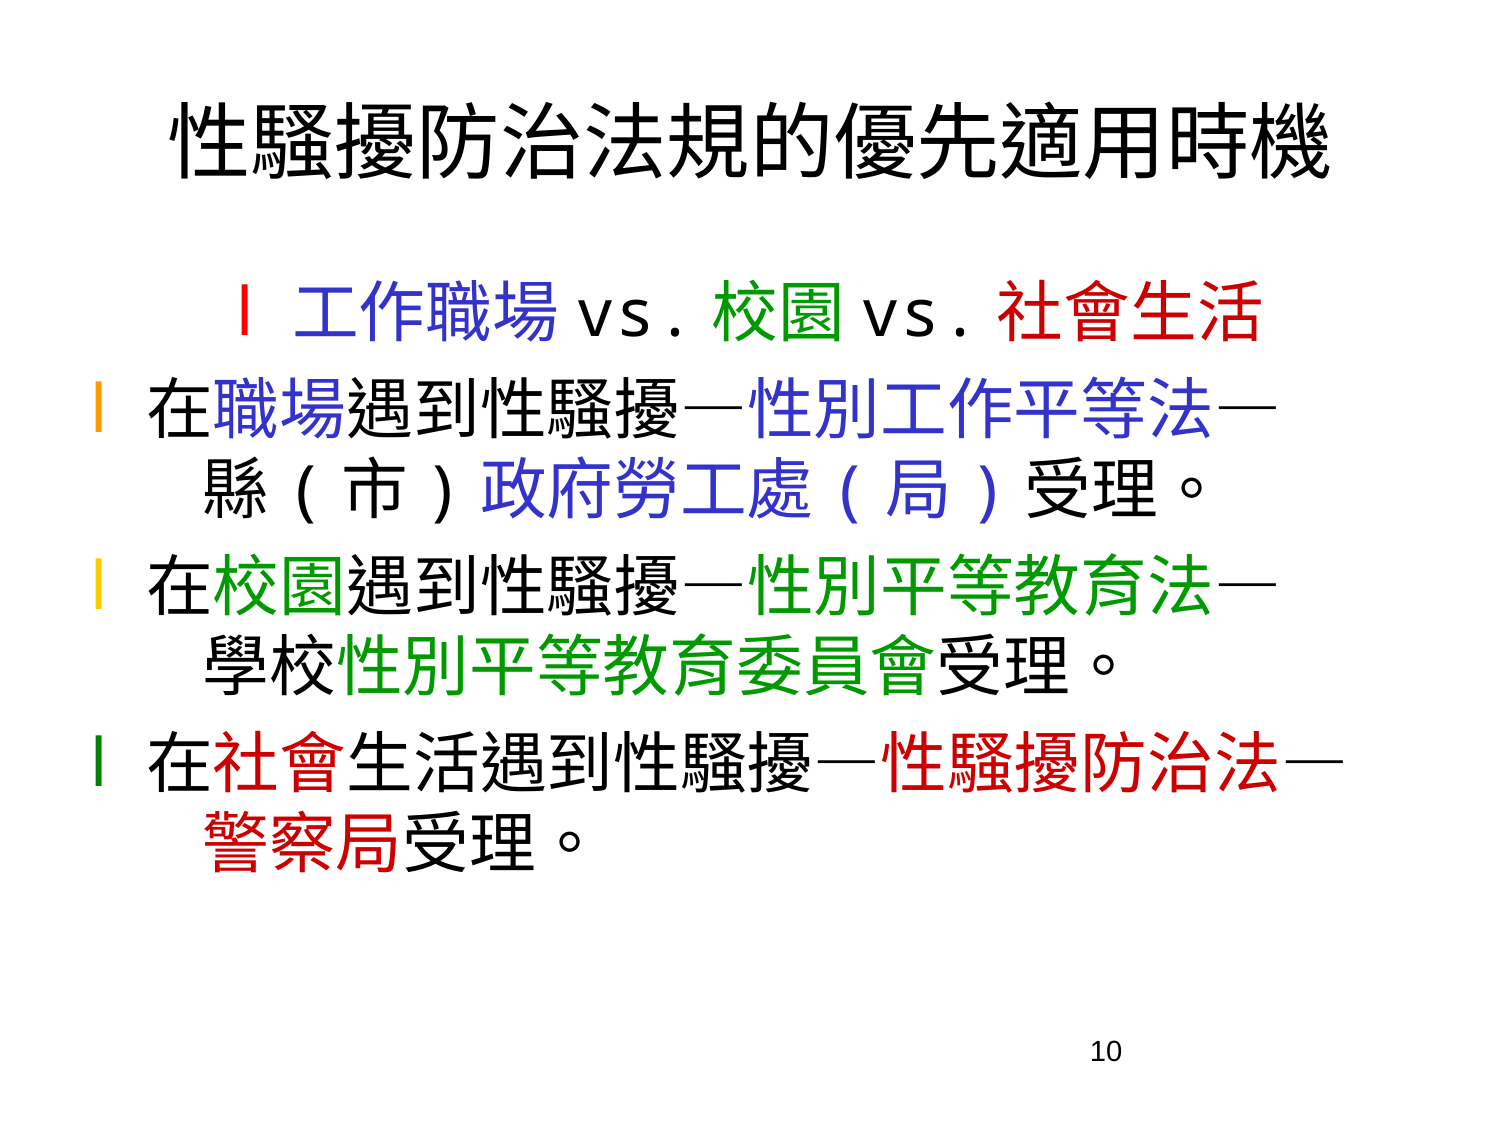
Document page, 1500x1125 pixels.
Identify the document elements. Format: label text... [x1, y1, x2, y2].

list 工作職場vs.校園vs.社會生活 在職場遇到性騷擾—性別工作平等法— 縣(市)政府勞工處(局)受理。 在校園遇到性騷擾—性別平等教育法— 學校性別平等教育委員會受理。 在社會生活遇到性騷擾—性騷擾防治法— 警察局受理。 [75, 262, 1426, 1005]
title 性騷擾防治法規的優先適用時機 [75, 45, 1426, 233]
text_box [1074, 1024, 1426, 1103]
